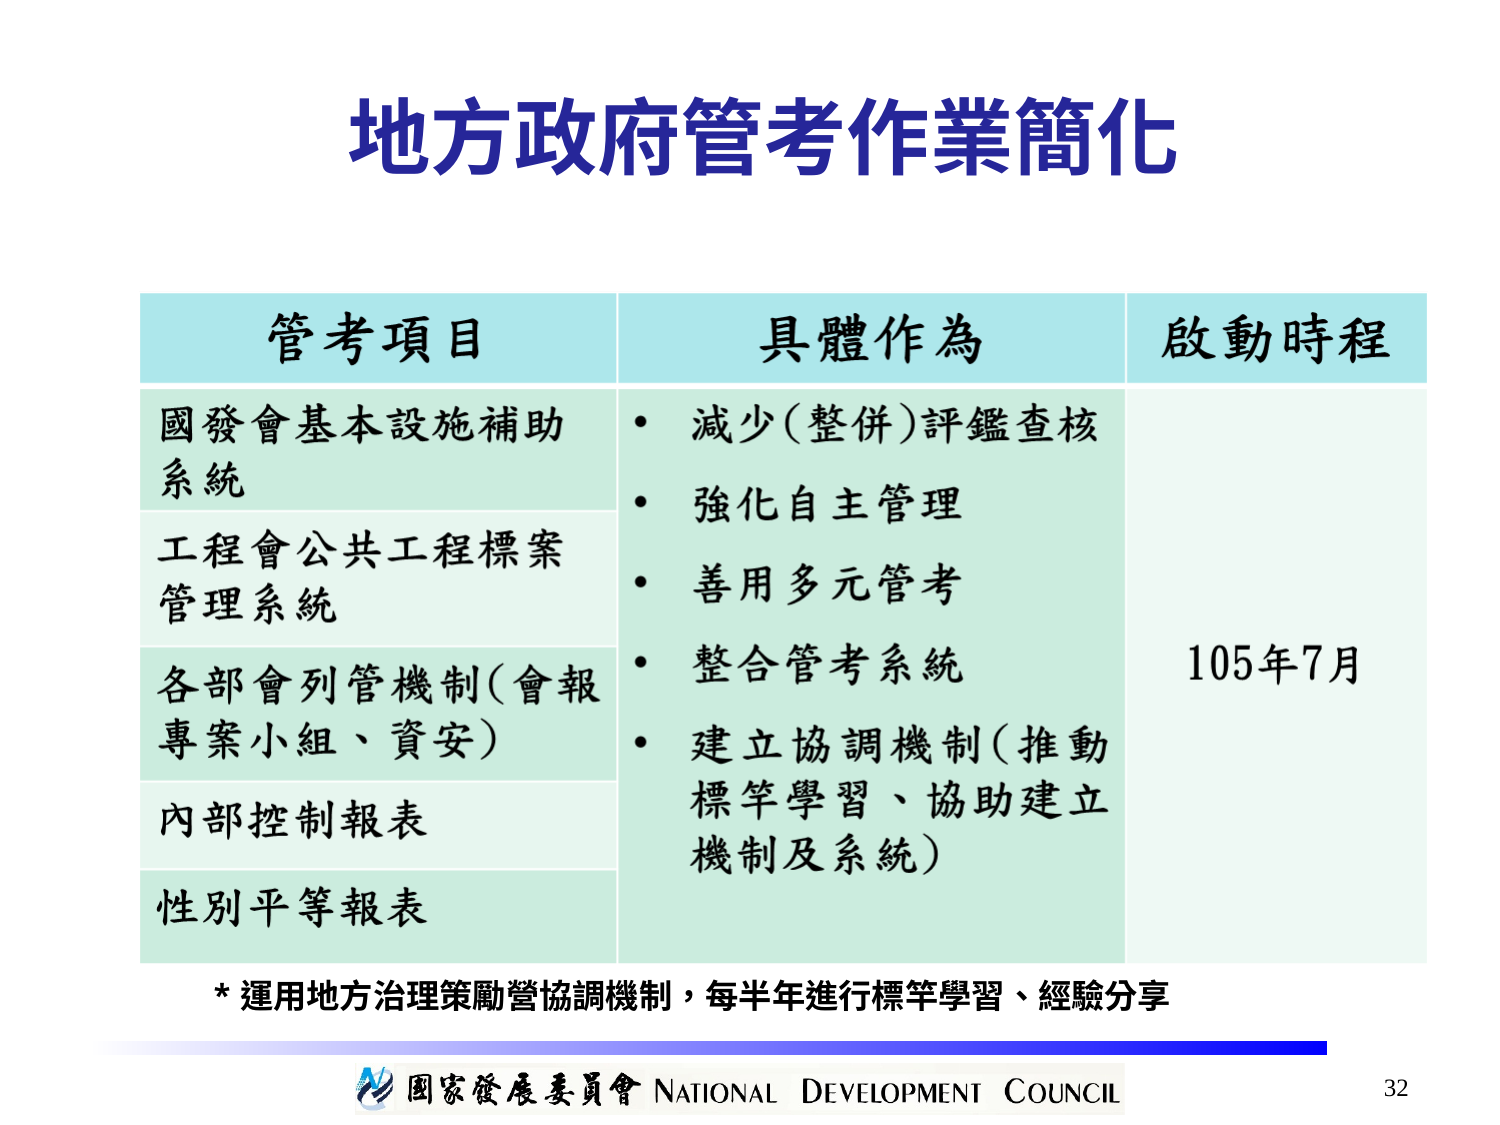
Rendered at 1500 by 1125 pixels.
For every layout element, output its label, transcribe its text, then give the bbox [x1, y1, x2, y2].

picture [139, 282, 1428, 966]
text_box [1368, 1063, 1485, 1100]
text_box *運用地方治理策勵營協調機制，每半年進行標竿學習、經驗分享 [197, 968, 1331, 1023]
title 地方政府管考作業簡化 [72, 78, 1456, 266]
